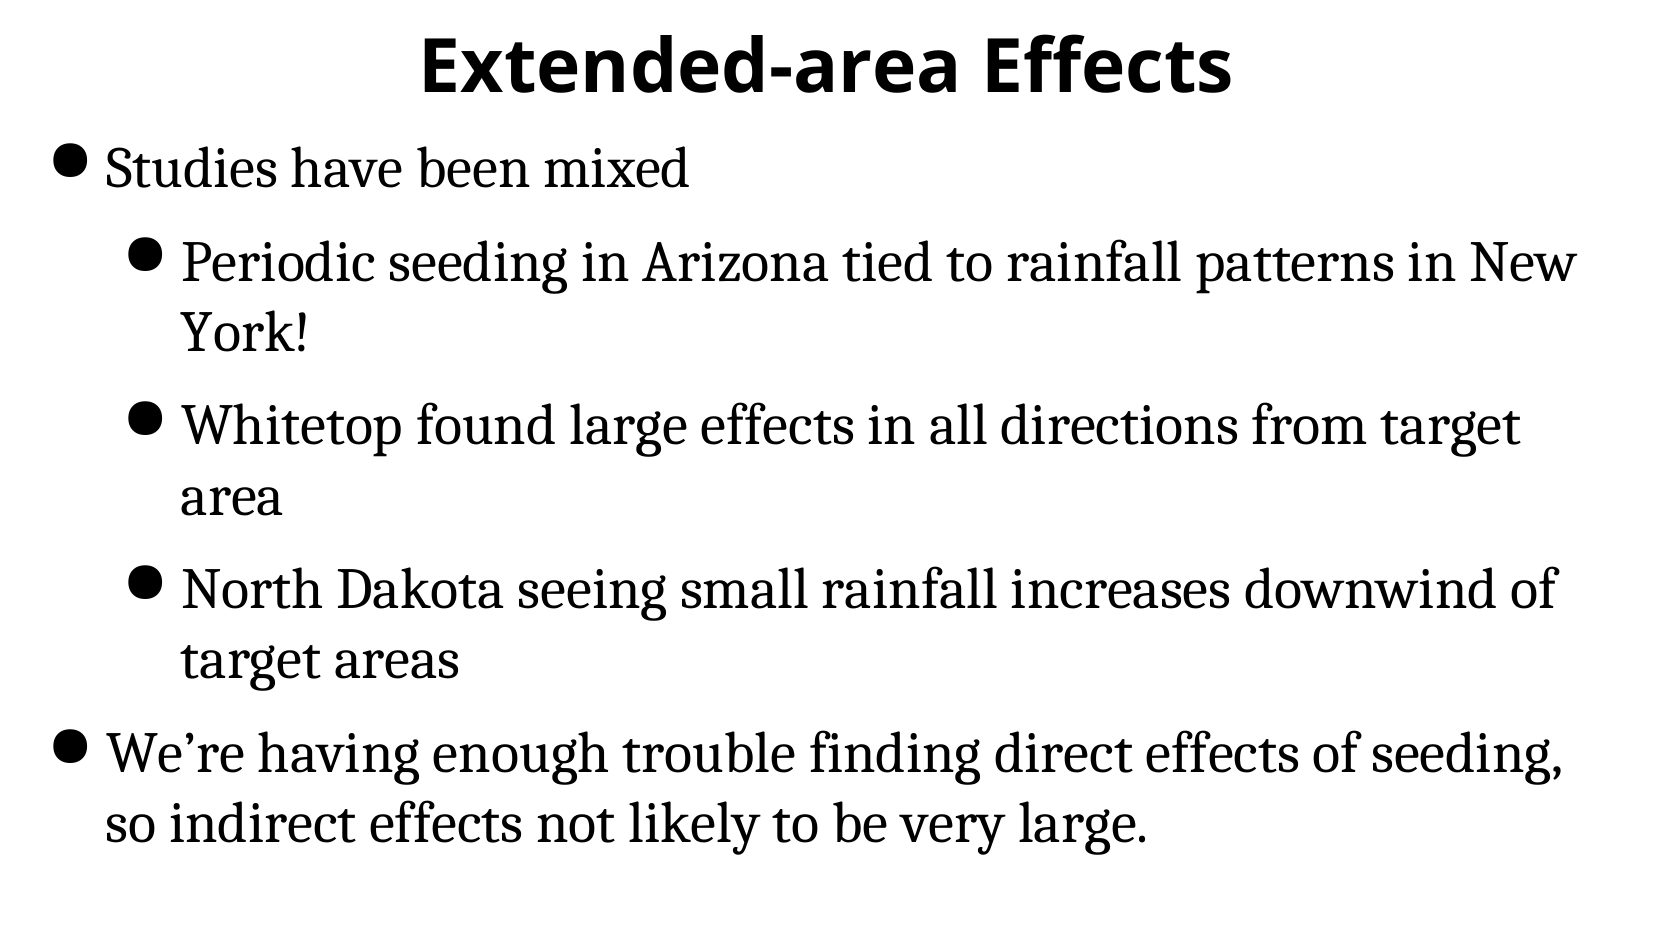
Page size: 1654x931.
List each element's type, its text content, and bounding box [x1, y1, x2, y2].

title Extended-area Effects [0, 17, 1654, 119]
text_box Studies have been mixed Periodic seeding in Arizona tied to rainfall patterns in New York! Whitetop found large effects in all directions from target area North Dakota seeing small rainfall increases downwind of target areas We’re having enough trouble finding direct effects of seeding, so indirect effects not likely to be very large. [30, 61, 1615, 862]
